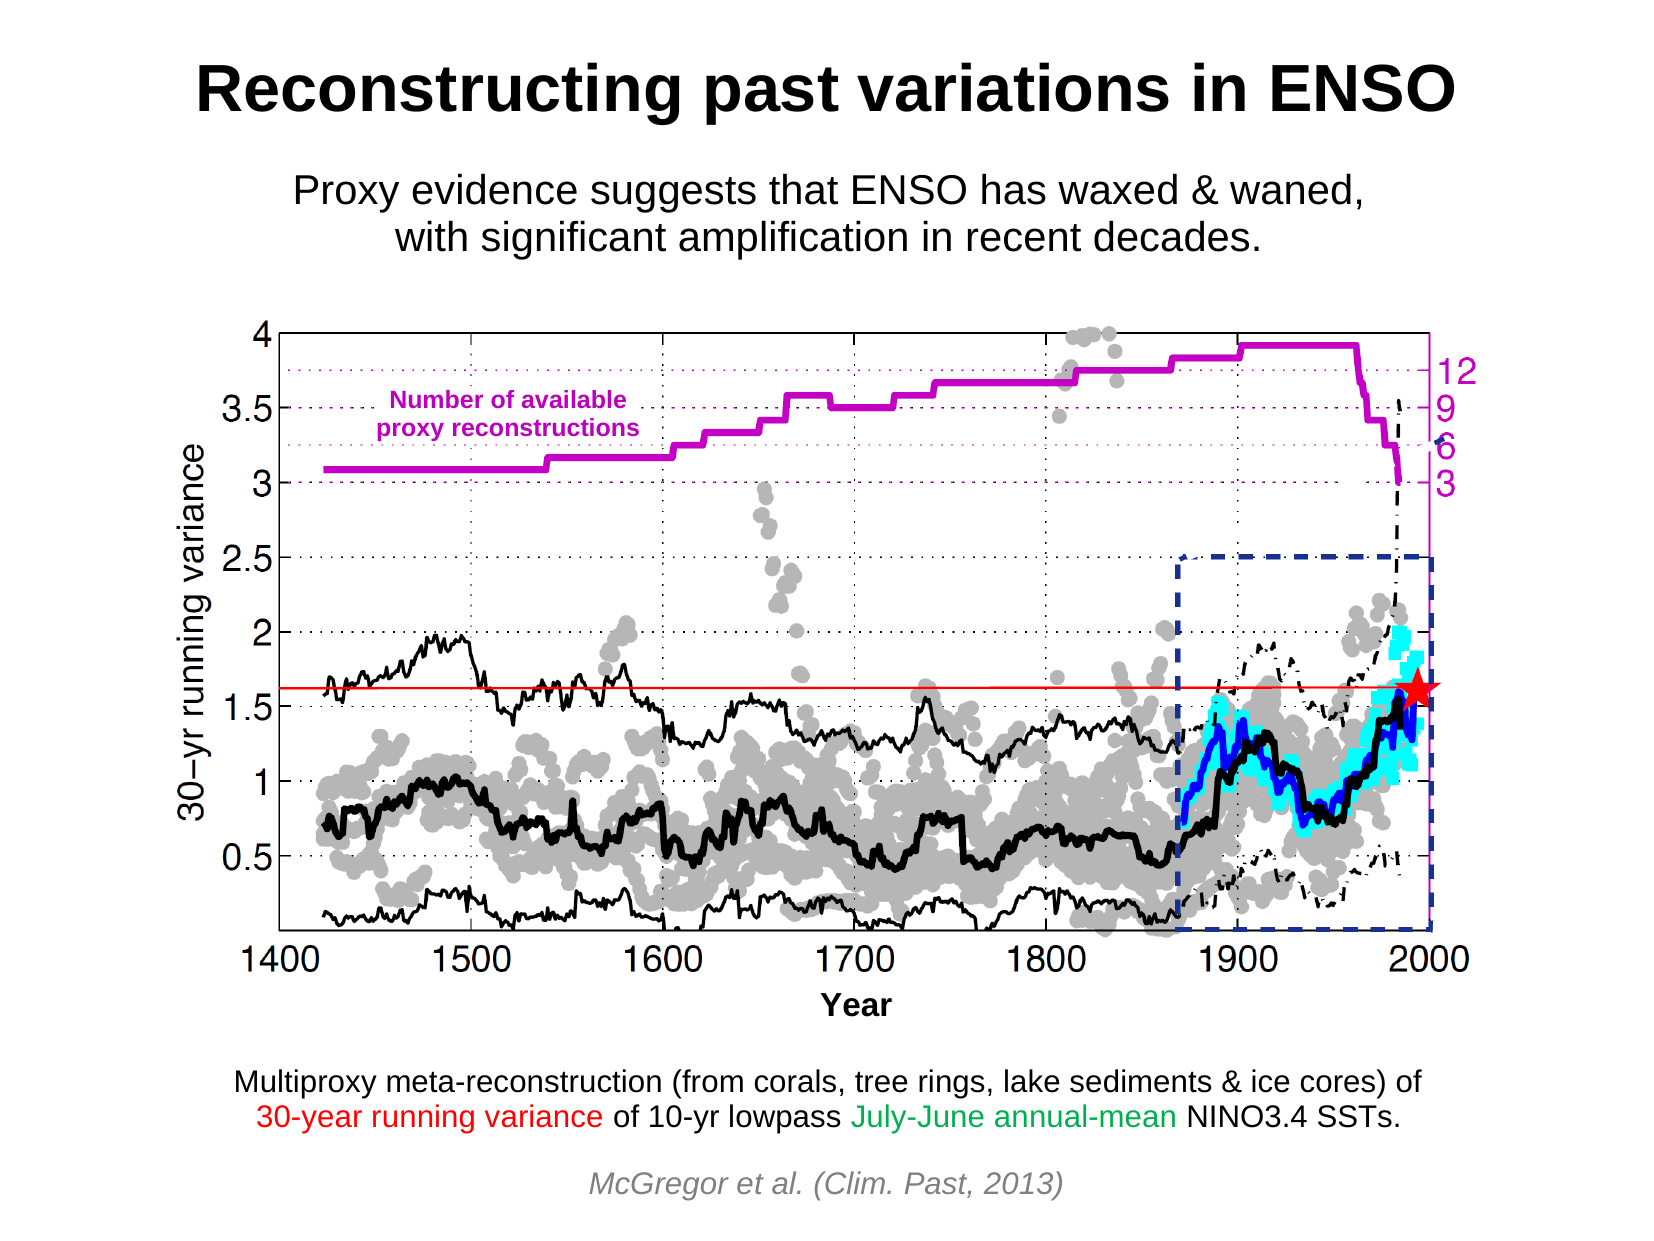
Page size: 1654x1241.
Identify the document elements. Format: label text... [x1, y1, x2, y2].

text_box Number of available proxy reconstructions [376, 386, 641, 443]
text_box Year [45, 980, 1654, 1022]
text_box Proxy evidence suggests that ENSO has waxed & waned, with significant amplification in recent decades. [277, 159, 1381, 268]
text_box Reconstructing past variations in ENSO [39, 32, 1615, 125]
text_box McGregor et al. (Clim. Past, 2013) [16, 1160, 1638, 1202]
text_box Multiproxy meta-reconstruction (from corals, tree rings, lake sediments & ice cores) of 30-year running variance of 10-yr lowpass July-June annual-mean NINO3.4 SSTs. [218, 1057, 1440, 1142]
picture [172, 313, 1477, 978]
